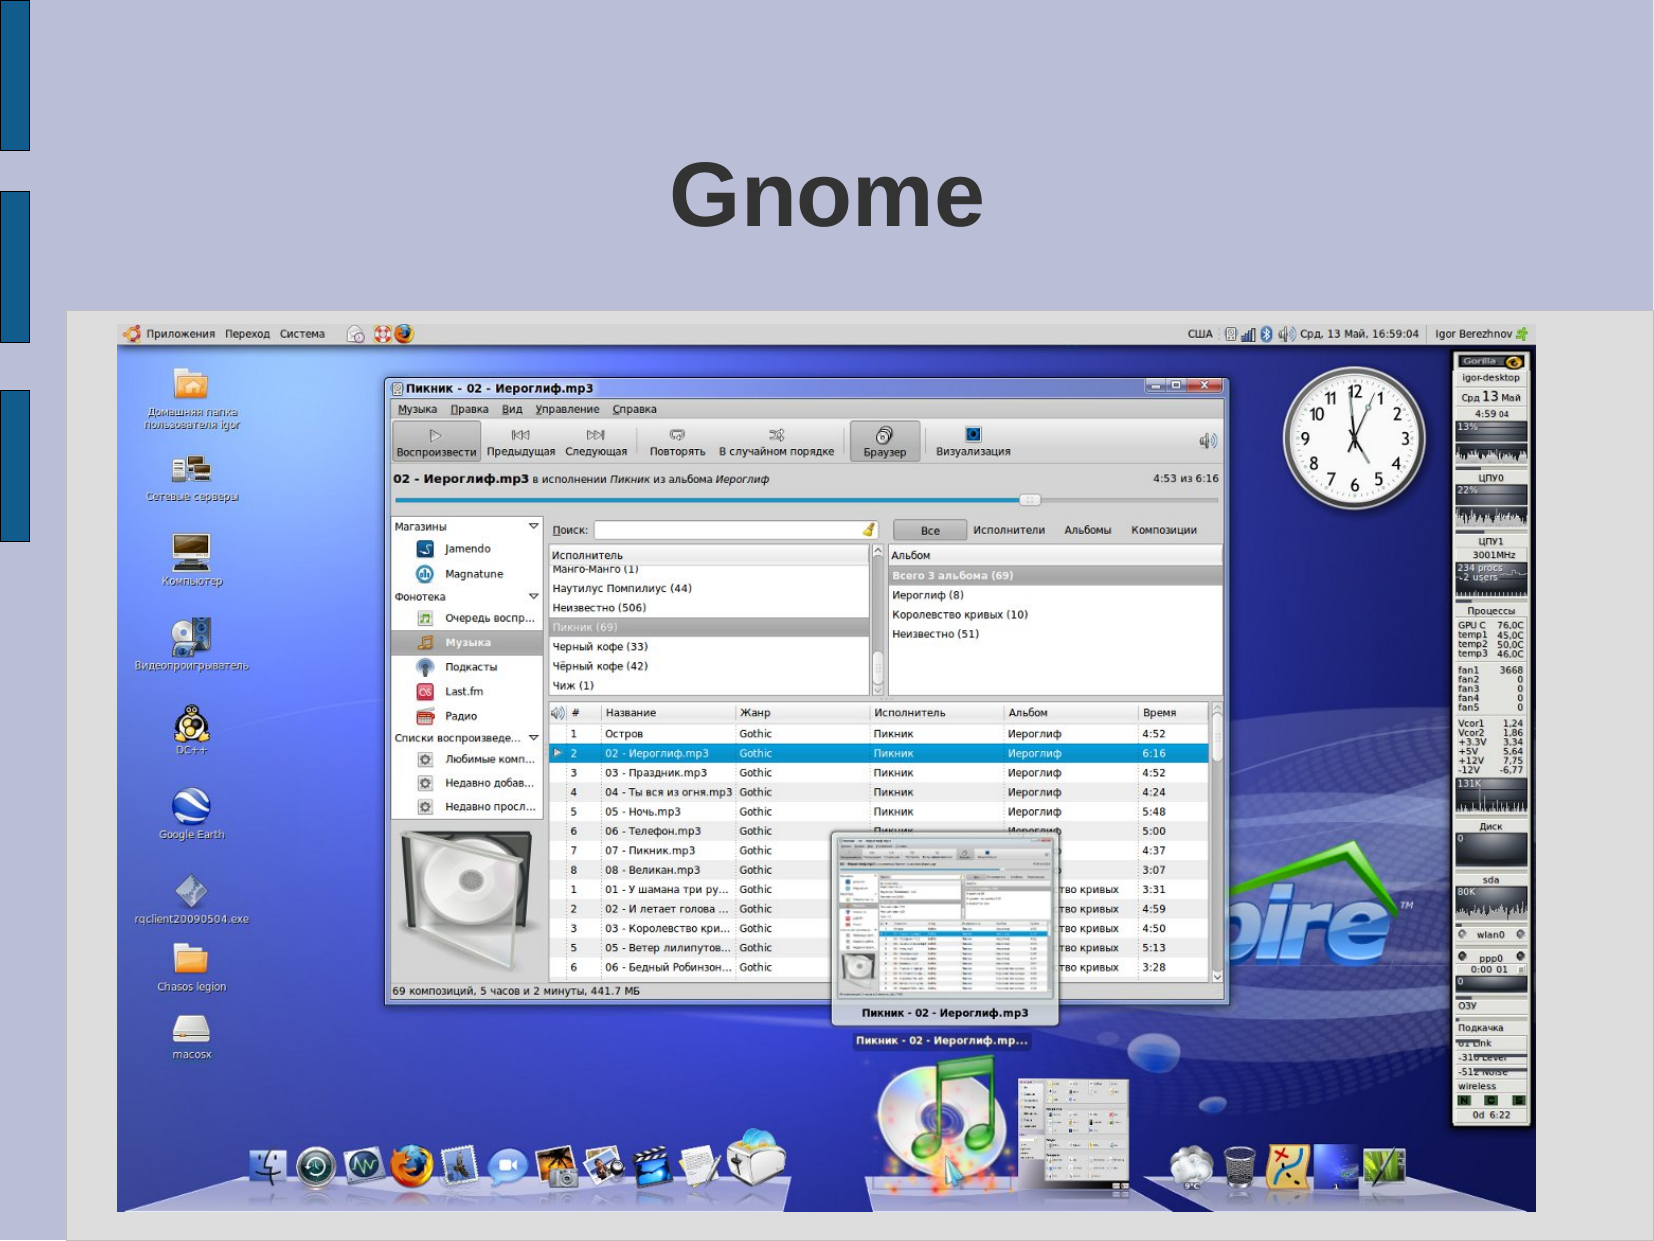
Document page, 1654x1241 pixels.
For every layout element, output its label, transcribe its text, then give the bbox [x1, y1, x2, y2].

title Gnome [121, 98, 1534, 291]
picture [117, 324, 1536, 1212]
